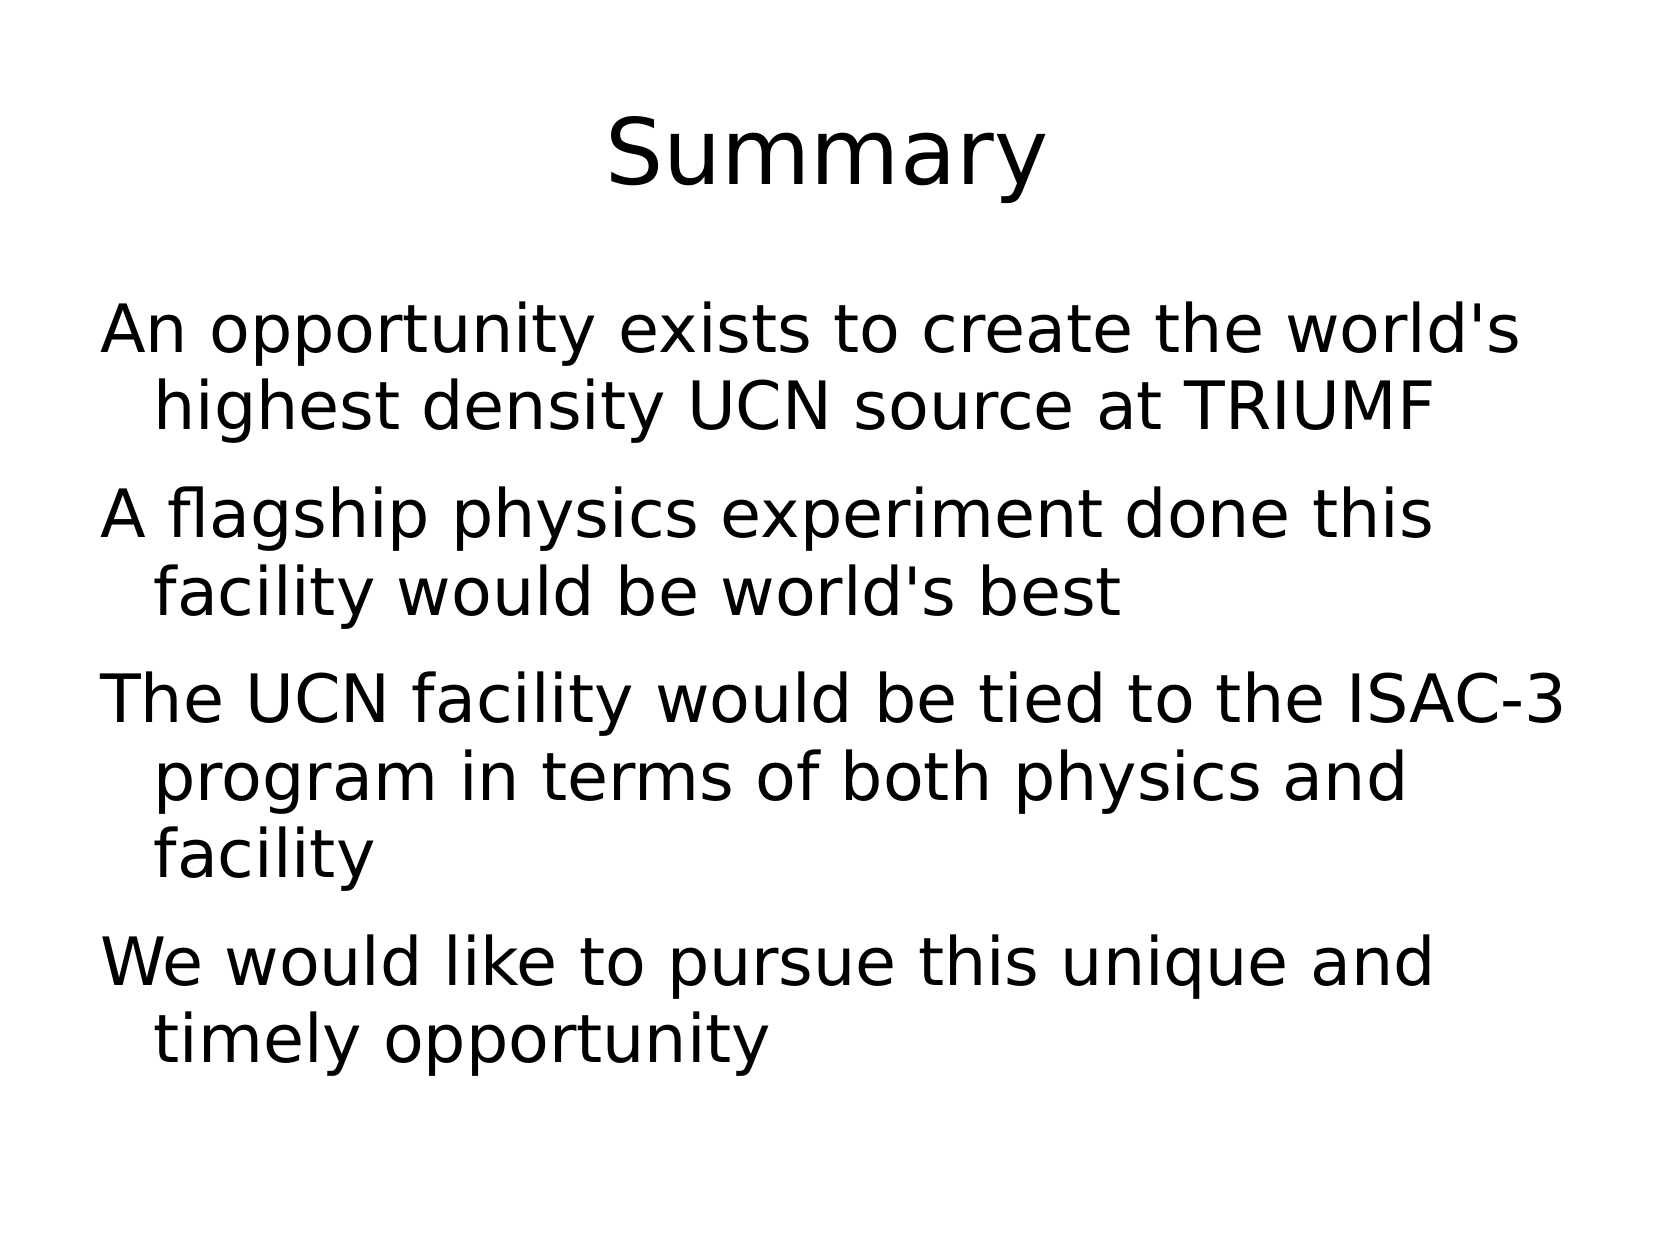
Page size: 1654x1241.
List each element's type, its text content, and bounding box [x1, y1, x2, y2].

title Summary [82, 56, 1571, 250]
list An opportunity exists to create the world's highest density UCN source at TRIUMF A flagship physics experiment done this facility would be world's best The UCN facility would be tied to the ISAC-3 program in terms of both physics and facility We would like to pursue this unique and timely opportunity [82, 290, 1571, 1157]
